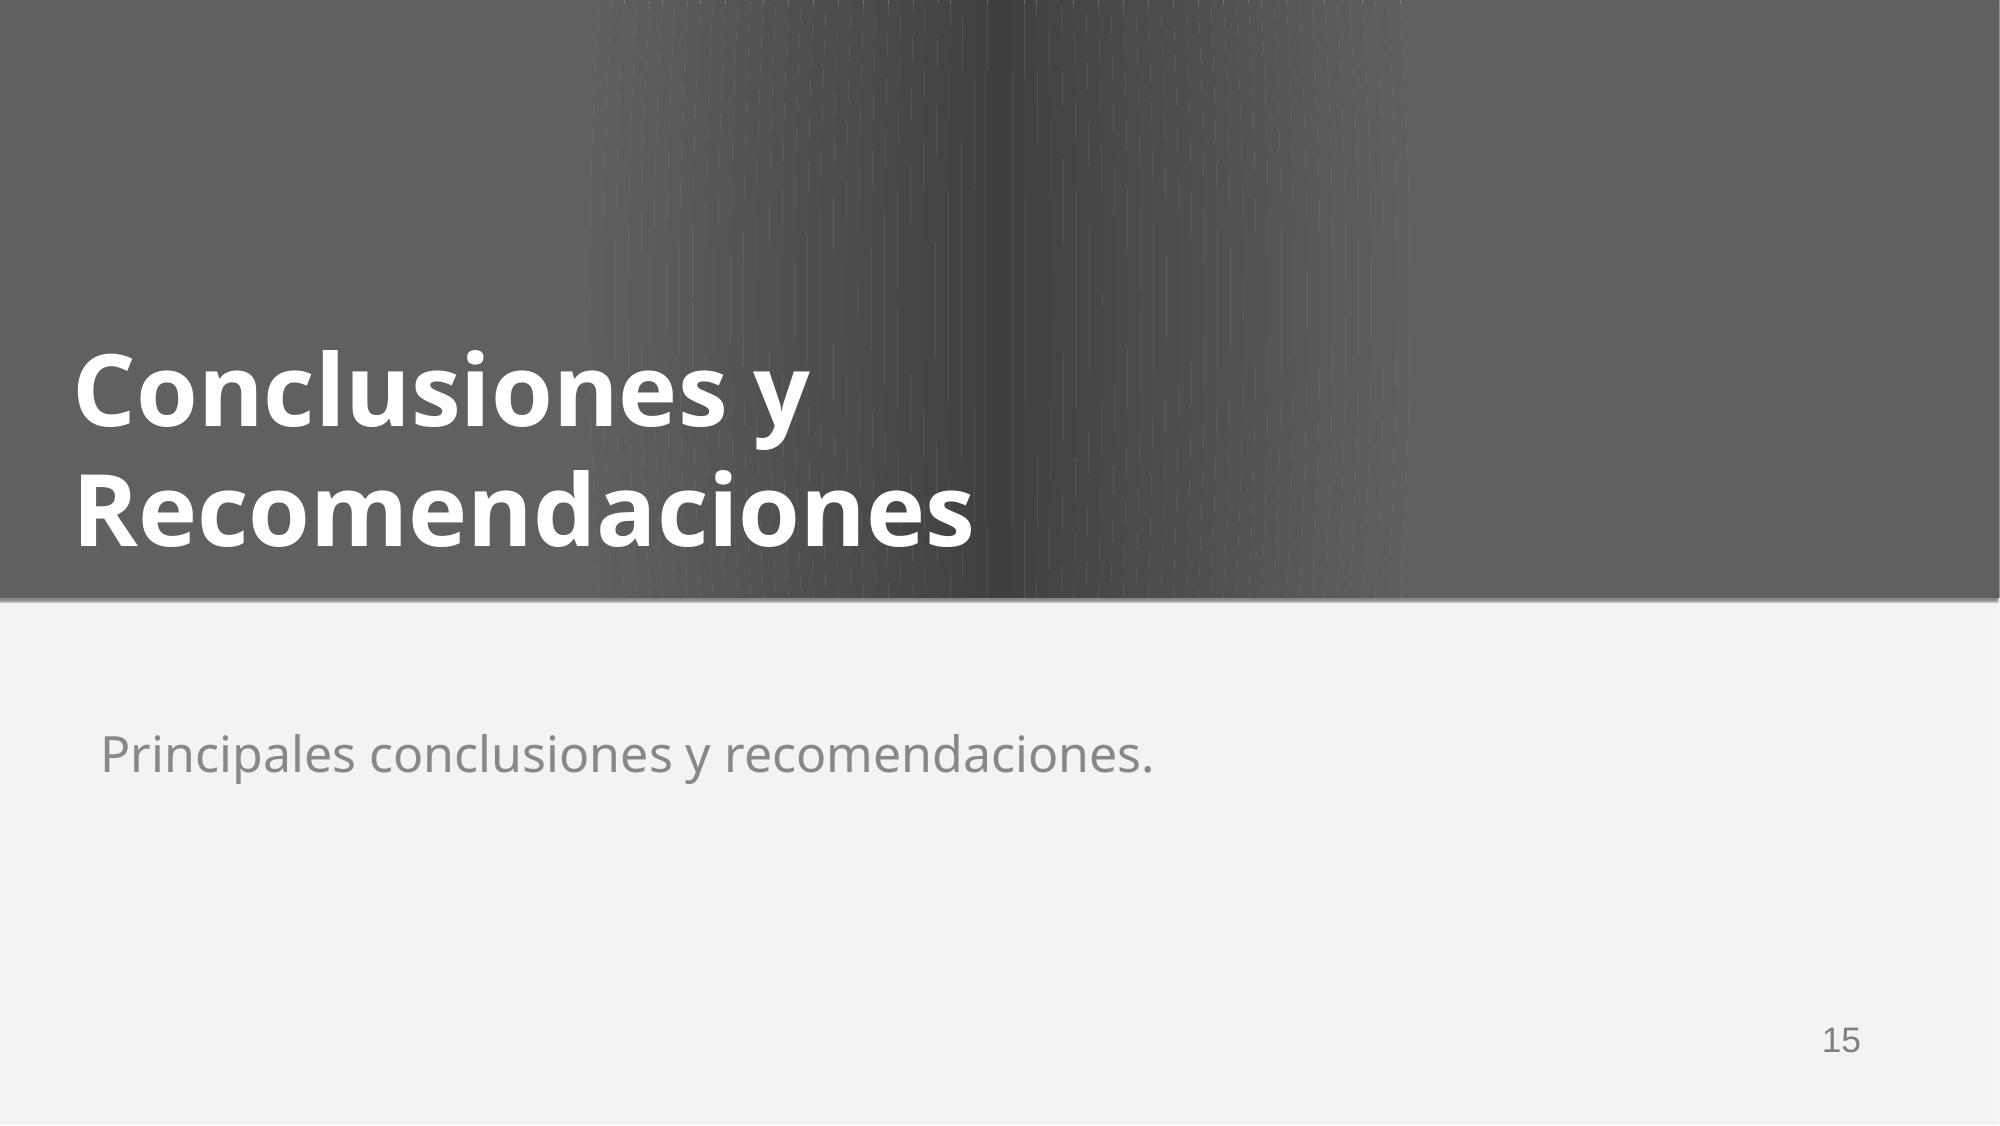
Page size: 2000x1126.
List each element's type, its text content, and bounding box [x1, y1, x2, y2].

slide_number <number> [1412, 1008, 1880, 1069]
text_box [0, 0, 2000, 598]
text_box Principales conclusiones y recomendaciones. [72, 668, 1928, 806]
text_box Conclusiones y Recomendaciones [72, 330, 1717, 563]
